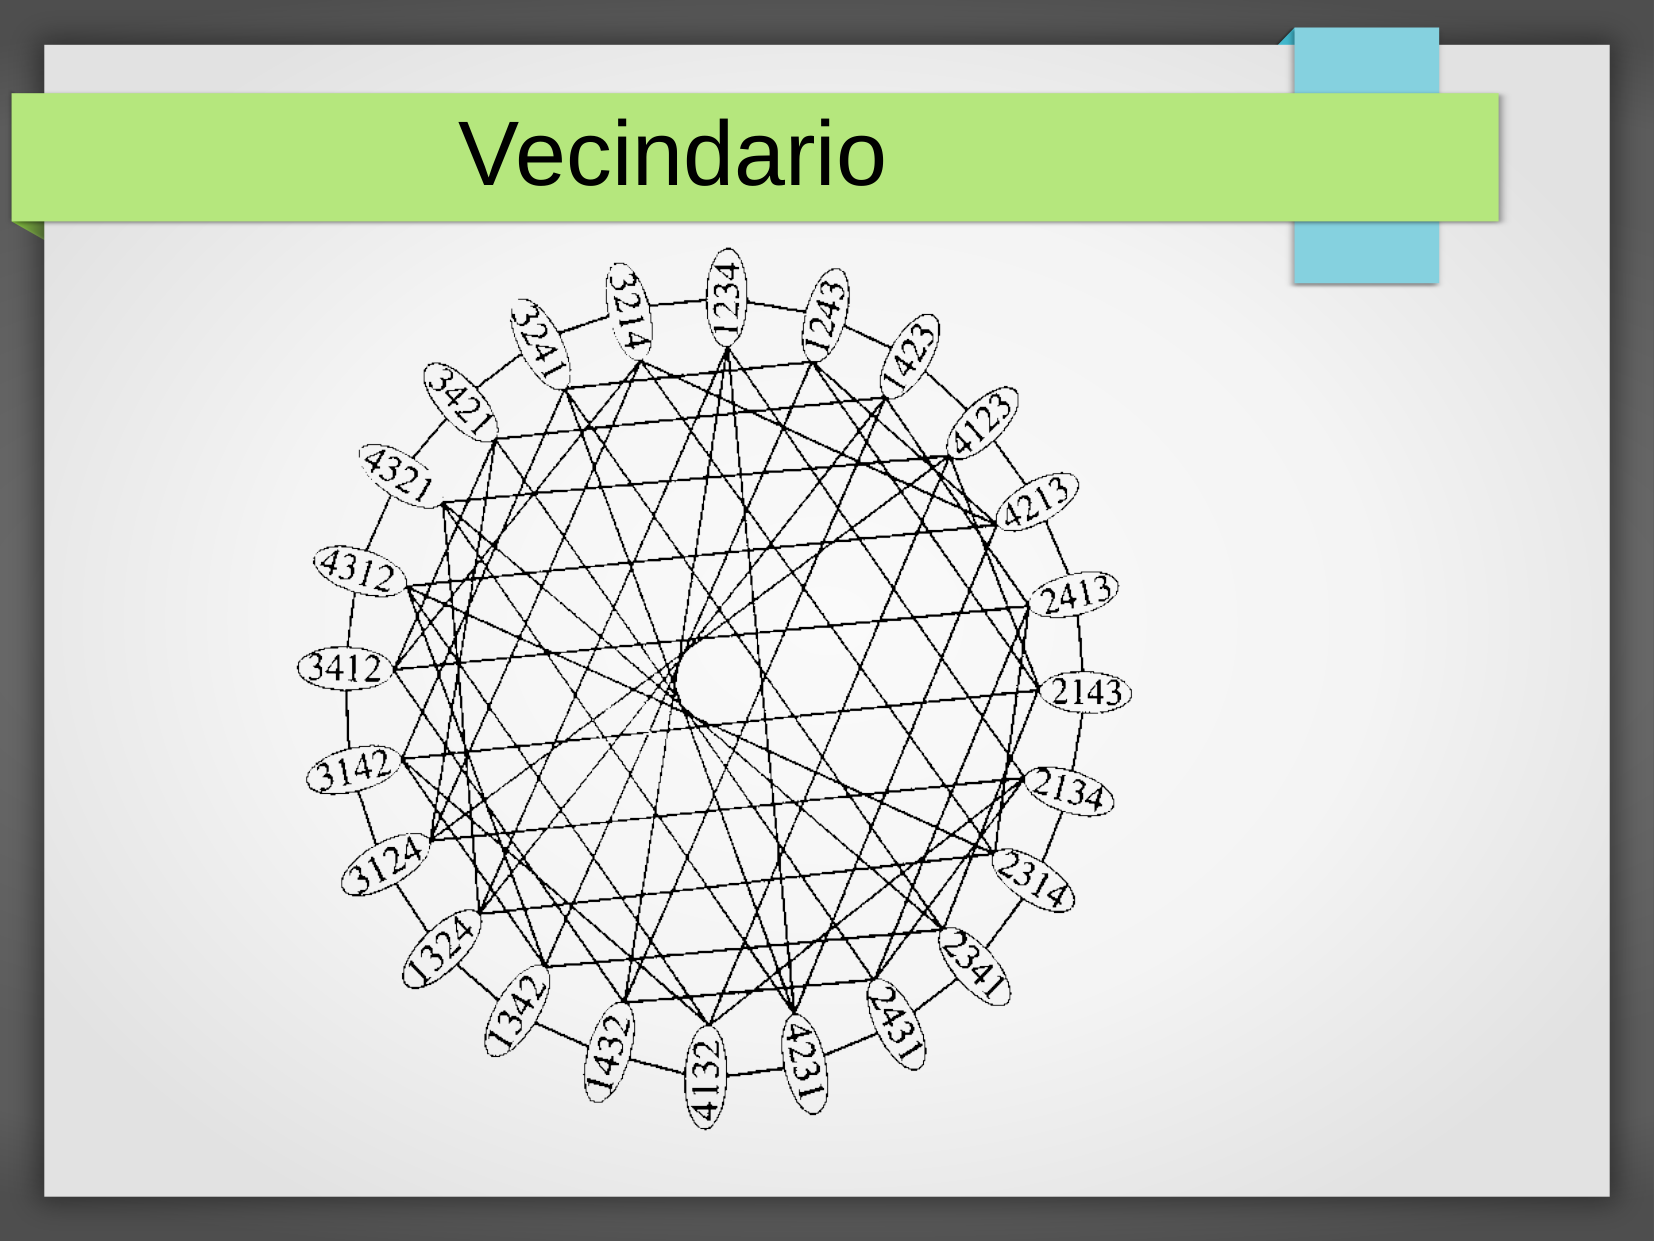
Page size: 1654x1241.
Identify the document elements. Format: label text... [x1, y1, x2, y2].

title Vecindario [82, 94, 1264, 213]
picture [0, 0, 1654, 1241]
